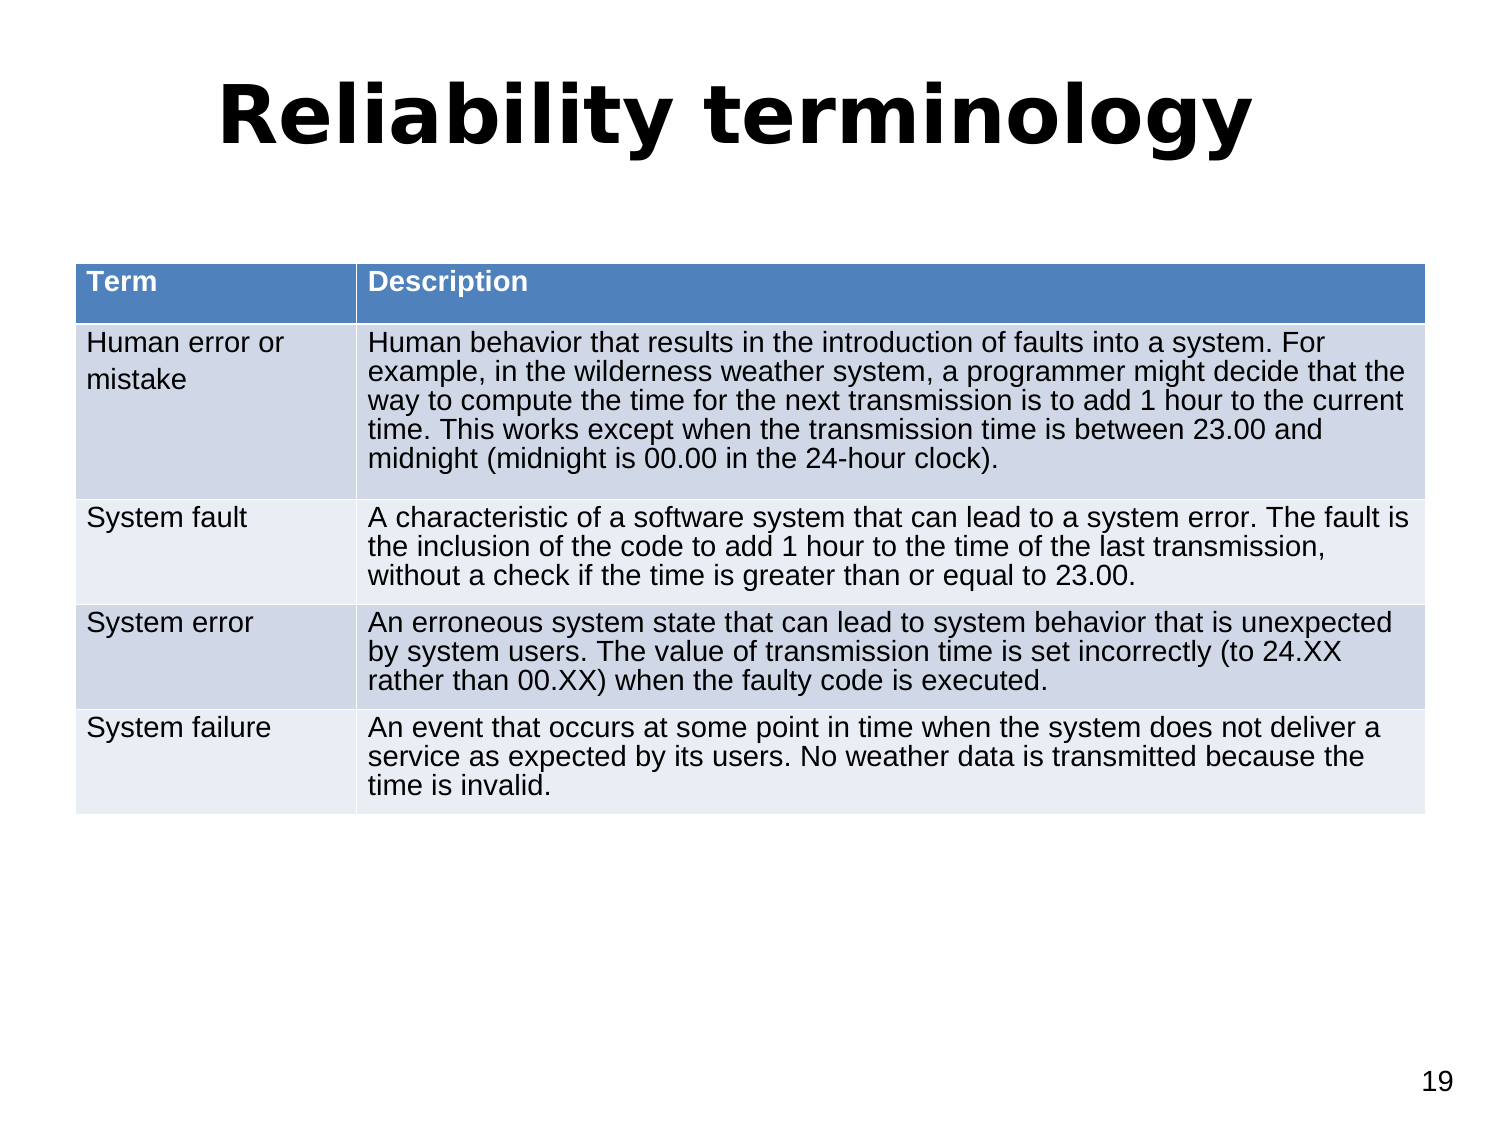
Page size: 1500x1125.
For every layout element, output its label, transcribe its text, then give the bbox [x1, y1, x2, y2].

table_cell An event that occurs at some point in time when the system does not deliver a service as expected by its users. No weather data is transmitted because the time is invalid. [357, 710, 1425, 814]
title Reliability terminology [75, 44, 1425, 177]
table_cell Human behavior that results in the introduction of faults into a system. For example, in the wilderness weather system, a programmer might decide that the way to compute the time for the next transmission is to add 1 hour to the current time. This works except when the transmission time is between 23.00 and midnight (midnight is 00.00 in the 24-hour clock). [357, 325, 1425, 499]
table_cell A characteristic of a software system that can lead to a system error. The fault is the inclusion of the code to add 1 hour to the time of the last transmission, without a check if the time is greater than or equal to 23.00. [357, 500, 1425, 604]
table_header Term [76, 264, 356, 323]
table_cell System failure [76, 710, 356, 814]
table_cell System fault [76, 500, 356, 604]
table_cell System error [76, 605, 356, 709]
table_cell Human error or mistake [76, 325, 356, 499]
table_header Description [357, 264, 1425, 323]
table_cell An erroneous system state that can lead to system behavior that is unexpected by system users. The value of transmission time is set incorrectly (to 24.XX rather than 00.XX) when the faulty code is executed. [357, 605, 1425, 709]
